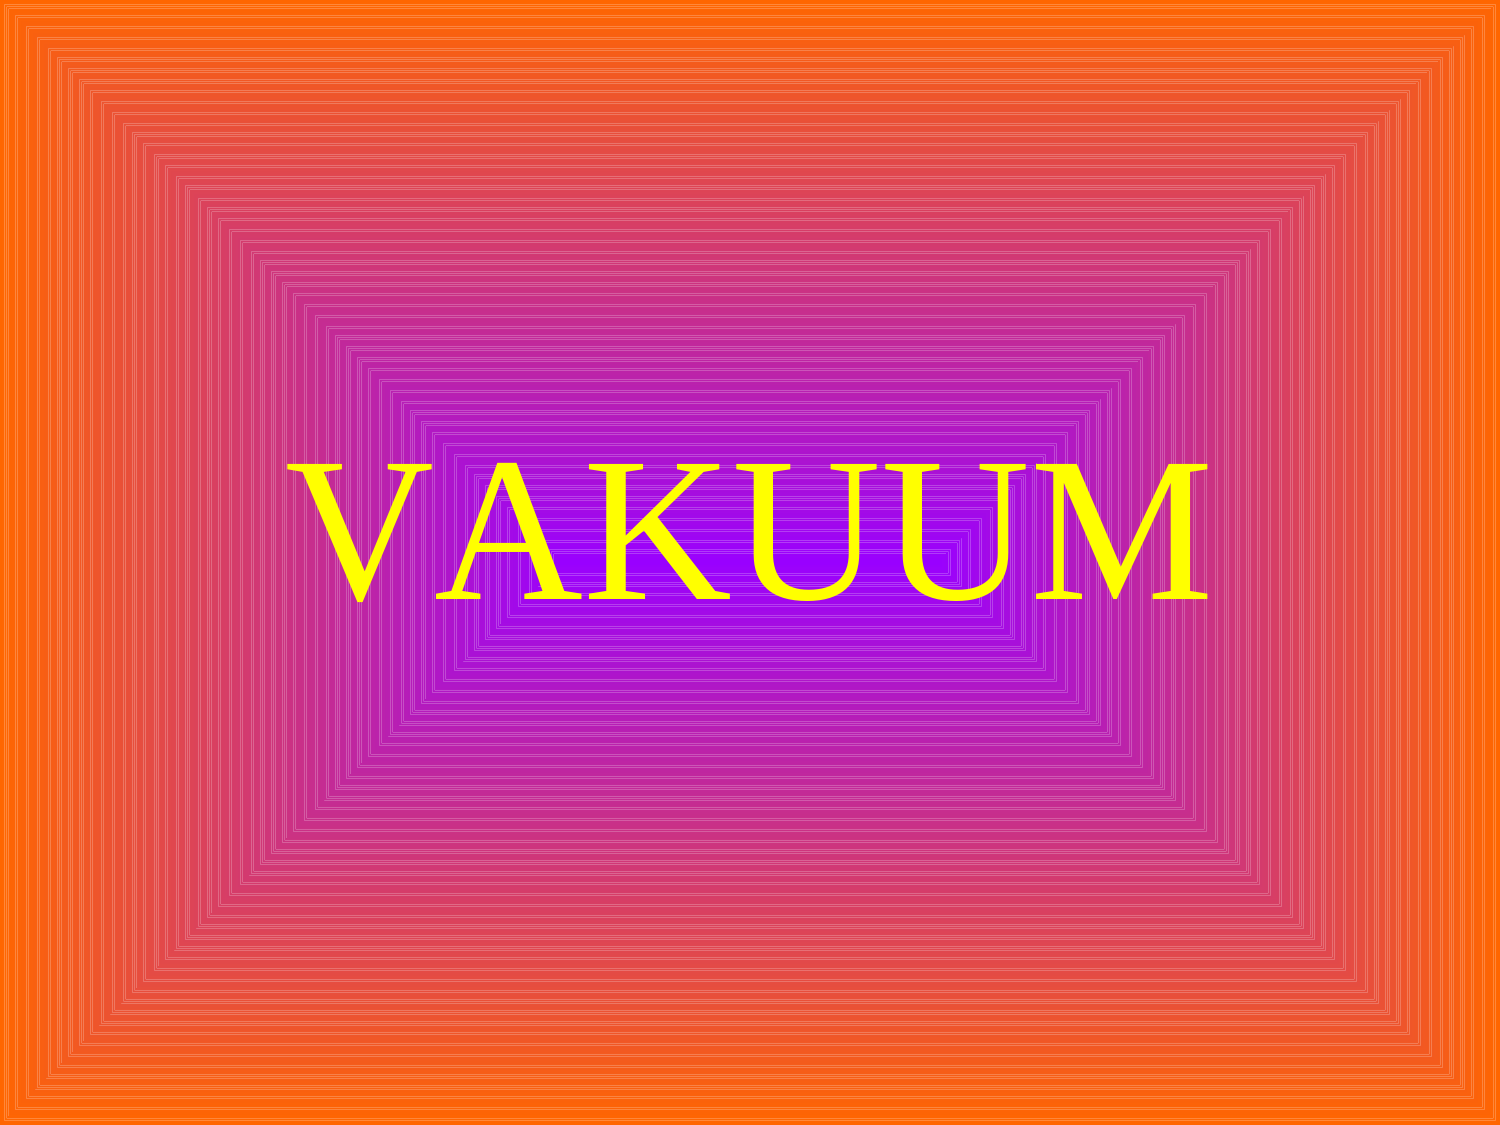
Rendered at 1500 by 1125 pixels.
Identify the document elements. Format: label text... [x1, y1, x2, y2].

text_box VAKUUM [0, 385, 1500, 649]
